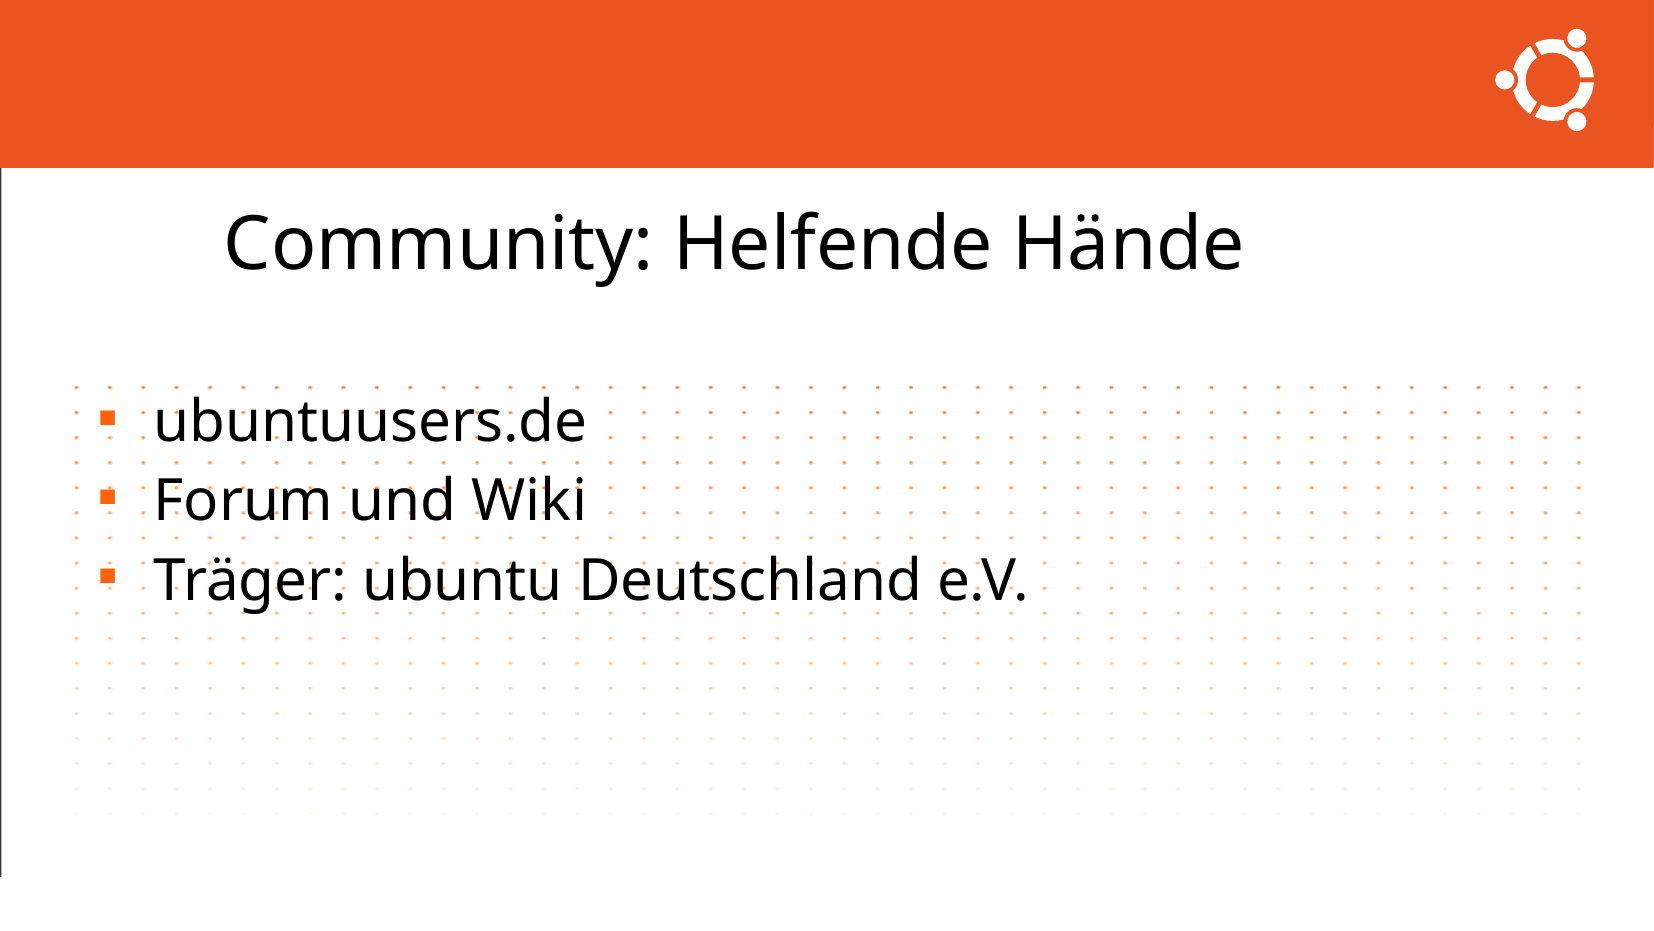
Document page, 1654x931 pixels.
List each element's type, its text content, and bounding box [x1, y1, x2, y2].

picture [0, 0, 1654, 877]
list ubuntuusers.de Forum und Wiki Träger: ubuntu Deutschland e.V. [82, 299, 1577, 832]
text_box Community: Helfende Hände [209, 181, 1479, 299]
